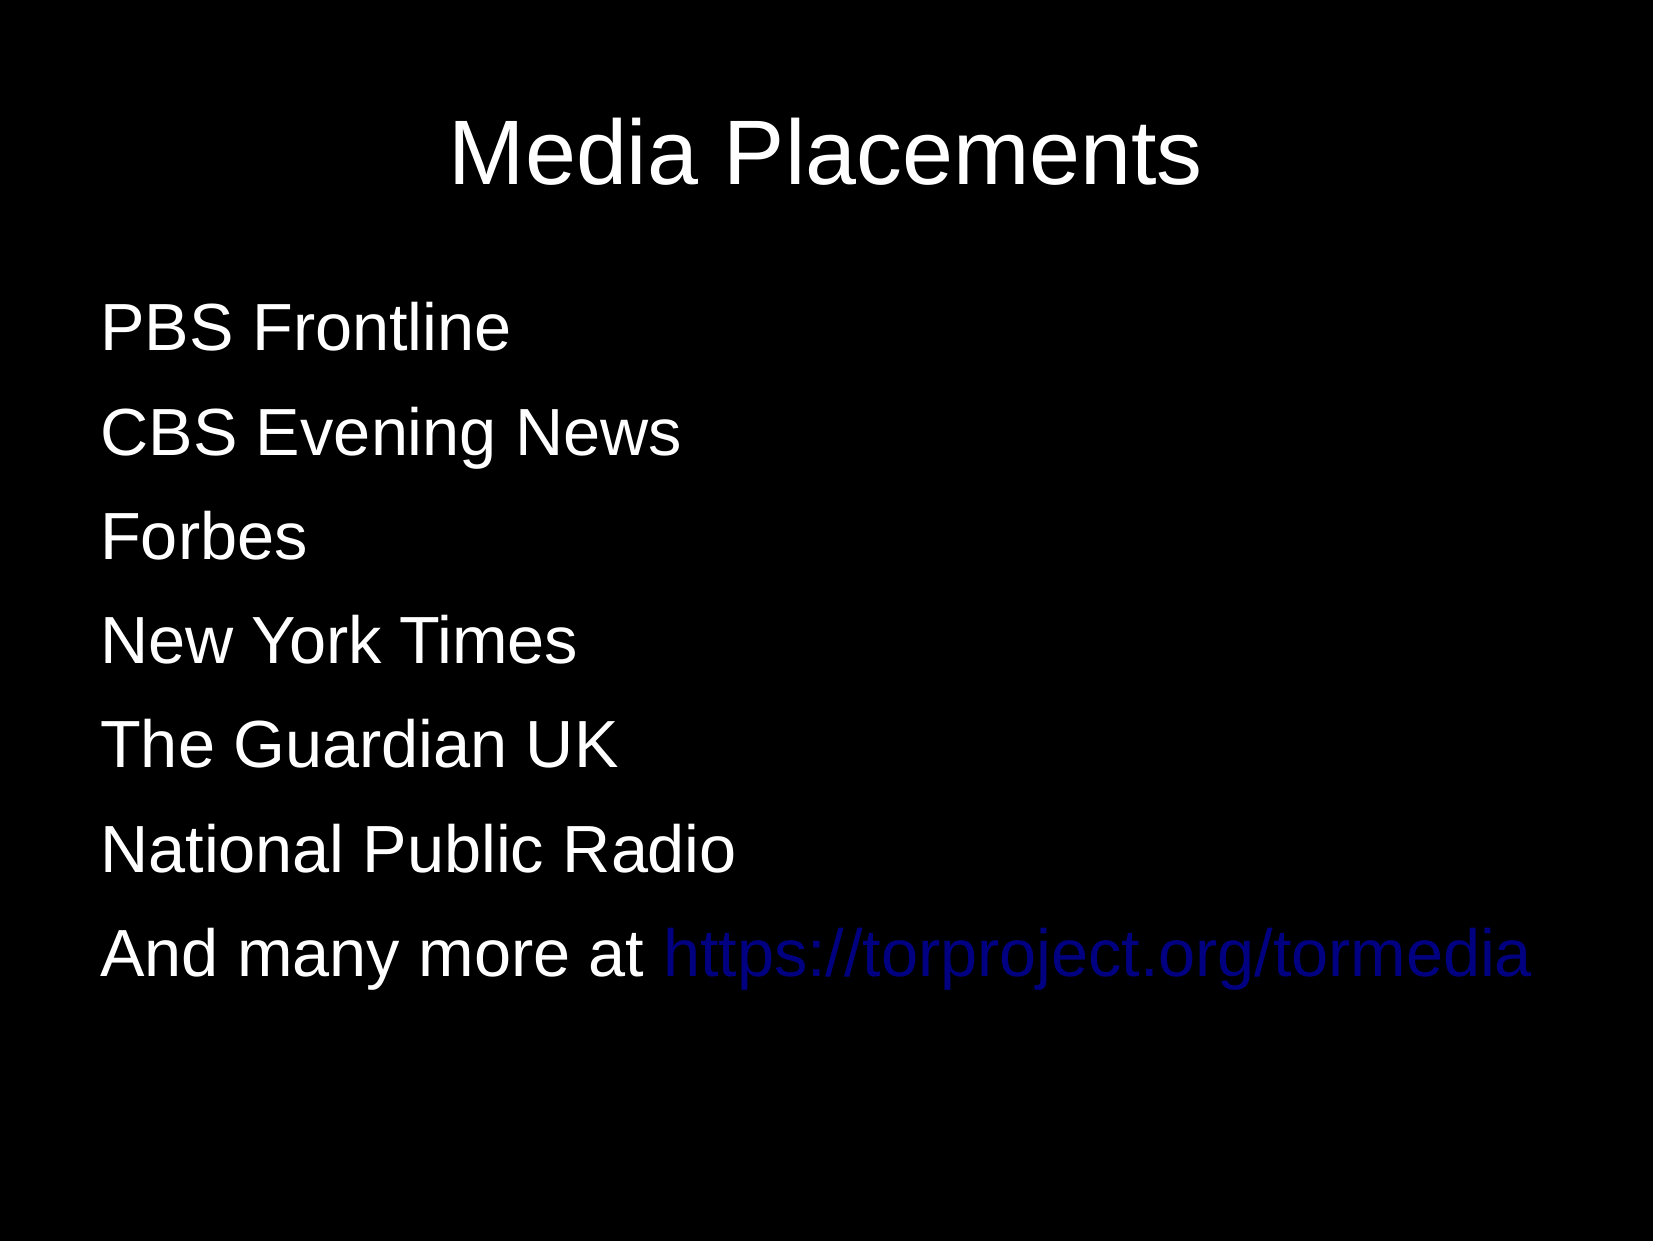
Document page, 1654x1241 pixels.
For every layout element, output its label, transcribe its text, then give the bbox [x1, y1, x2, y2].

title Media Placements [82, 56, 1571, 250]
list PBS Frontline CBS Evening News Forbes New York Times The Guardian UK National Public Radio And many more at https://torproject.org/tormedia [82, 290, 1571, 1095]
